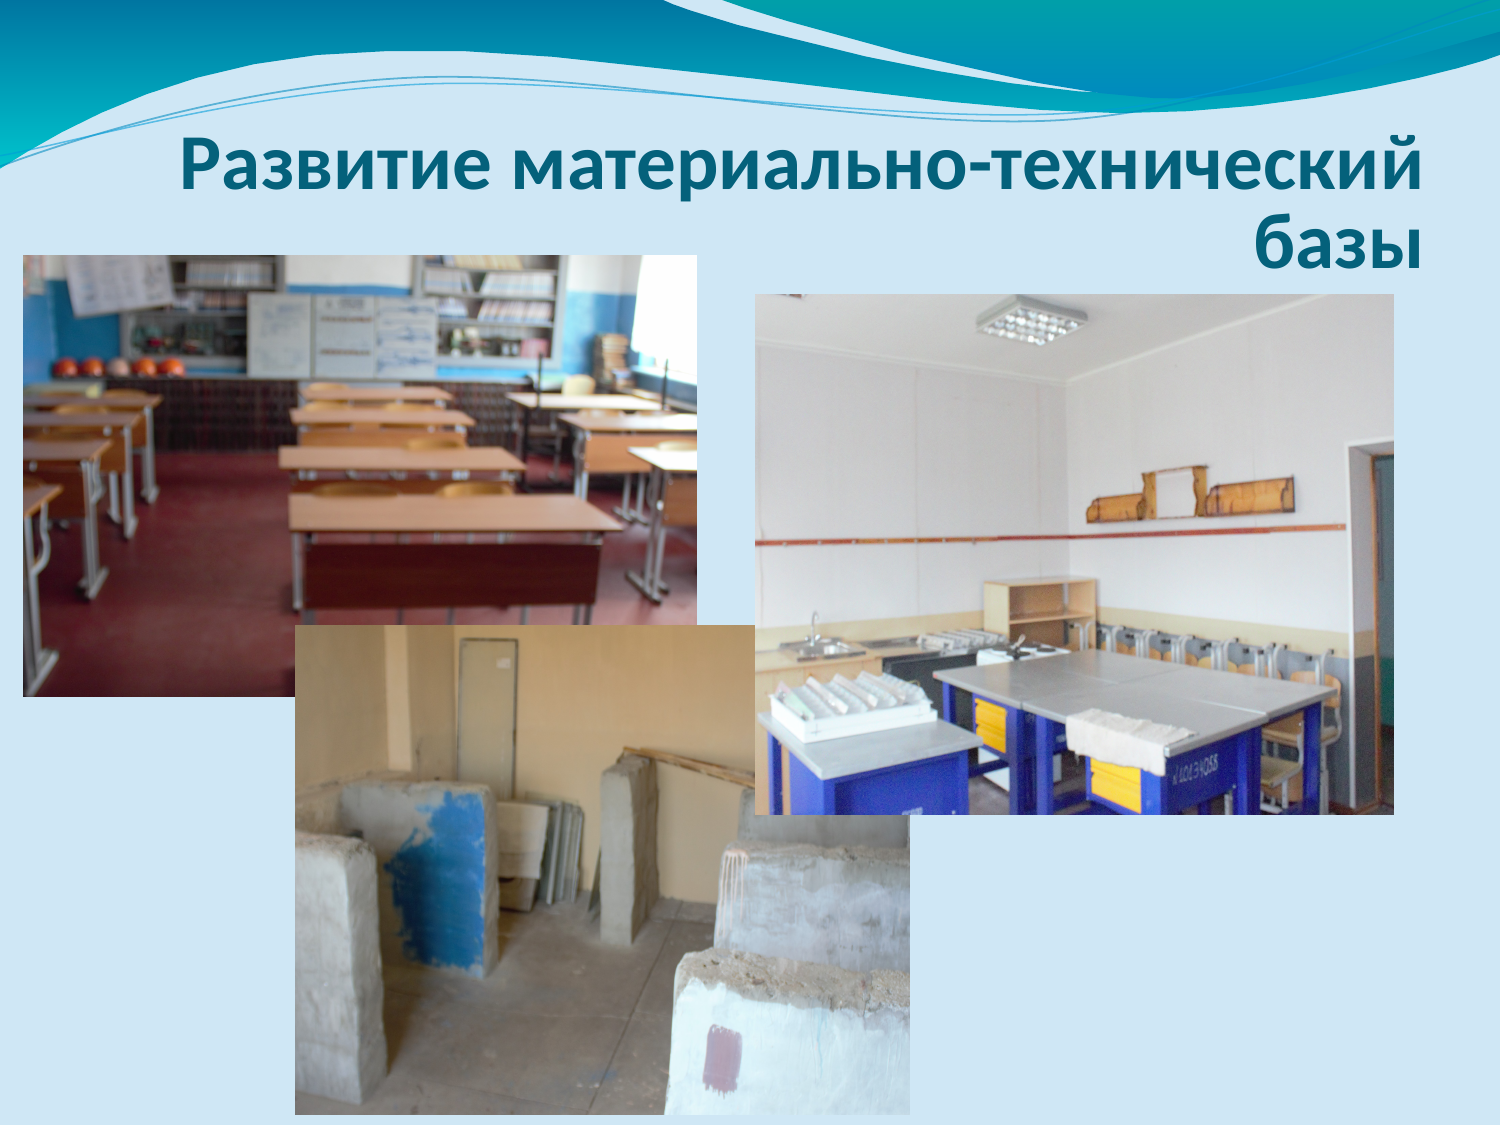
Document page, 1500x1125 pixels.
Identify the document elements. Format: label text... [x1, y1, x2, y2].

picture [23, 255, 1394, 1115]
title Развитие материально-технический базы [75, 112, 1425, 307]
